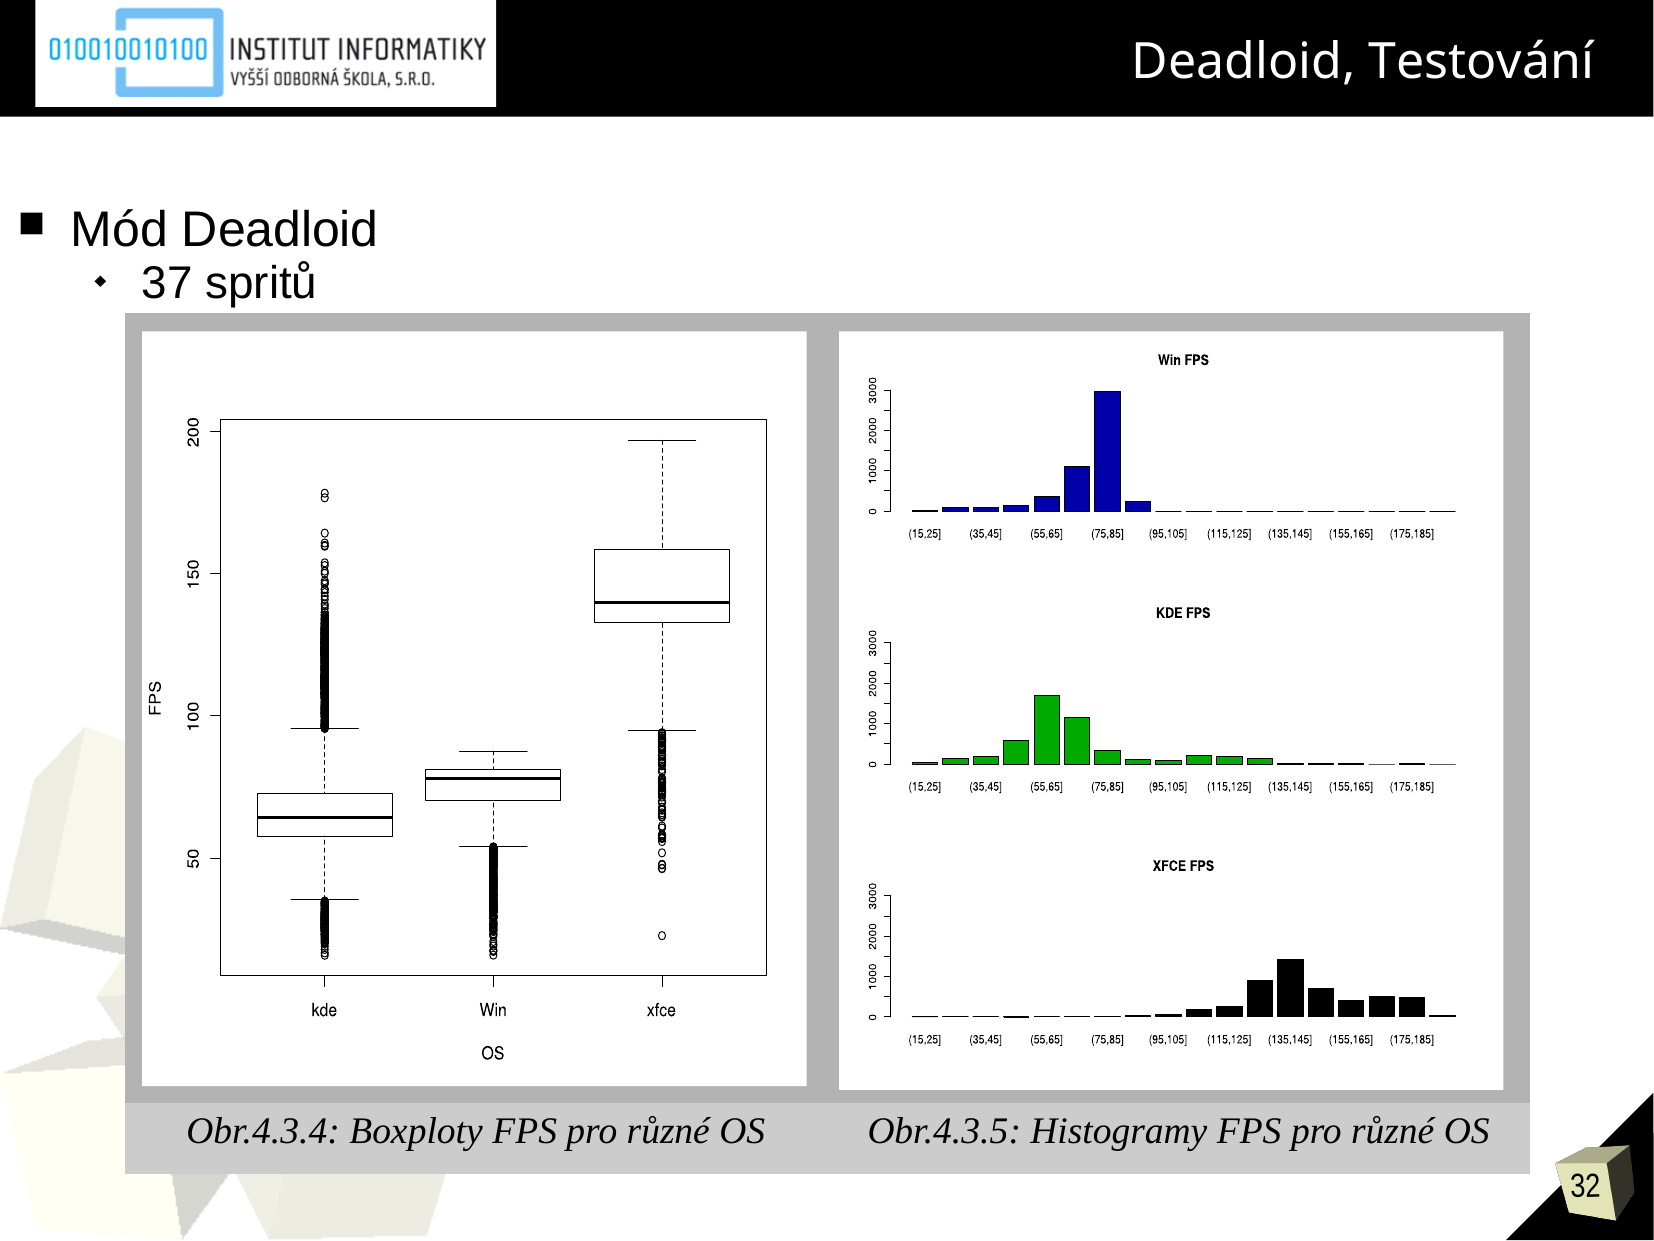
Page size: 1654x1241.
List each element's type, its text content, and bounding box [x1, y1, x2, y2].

table_header [125, 313, 827, 1103]
table_cell Obr.4.3.5: Histogramy FPS pro různé OS [827, 1103, 1530, 1174]
table_cell Obr.4.3.4: Boxploty FPS pro různé OS [125, 1103, 827, 1174]
table_header [827, 313, 1530, 1103]
picture [838, 330, 1504, 1091]
picture [141, 330, 807, 1087]
title Deadloid, Testování [118, 0, 1595, 119]
list Mód Deadloid 37 spritů [0, 200, 1567, 1238]
